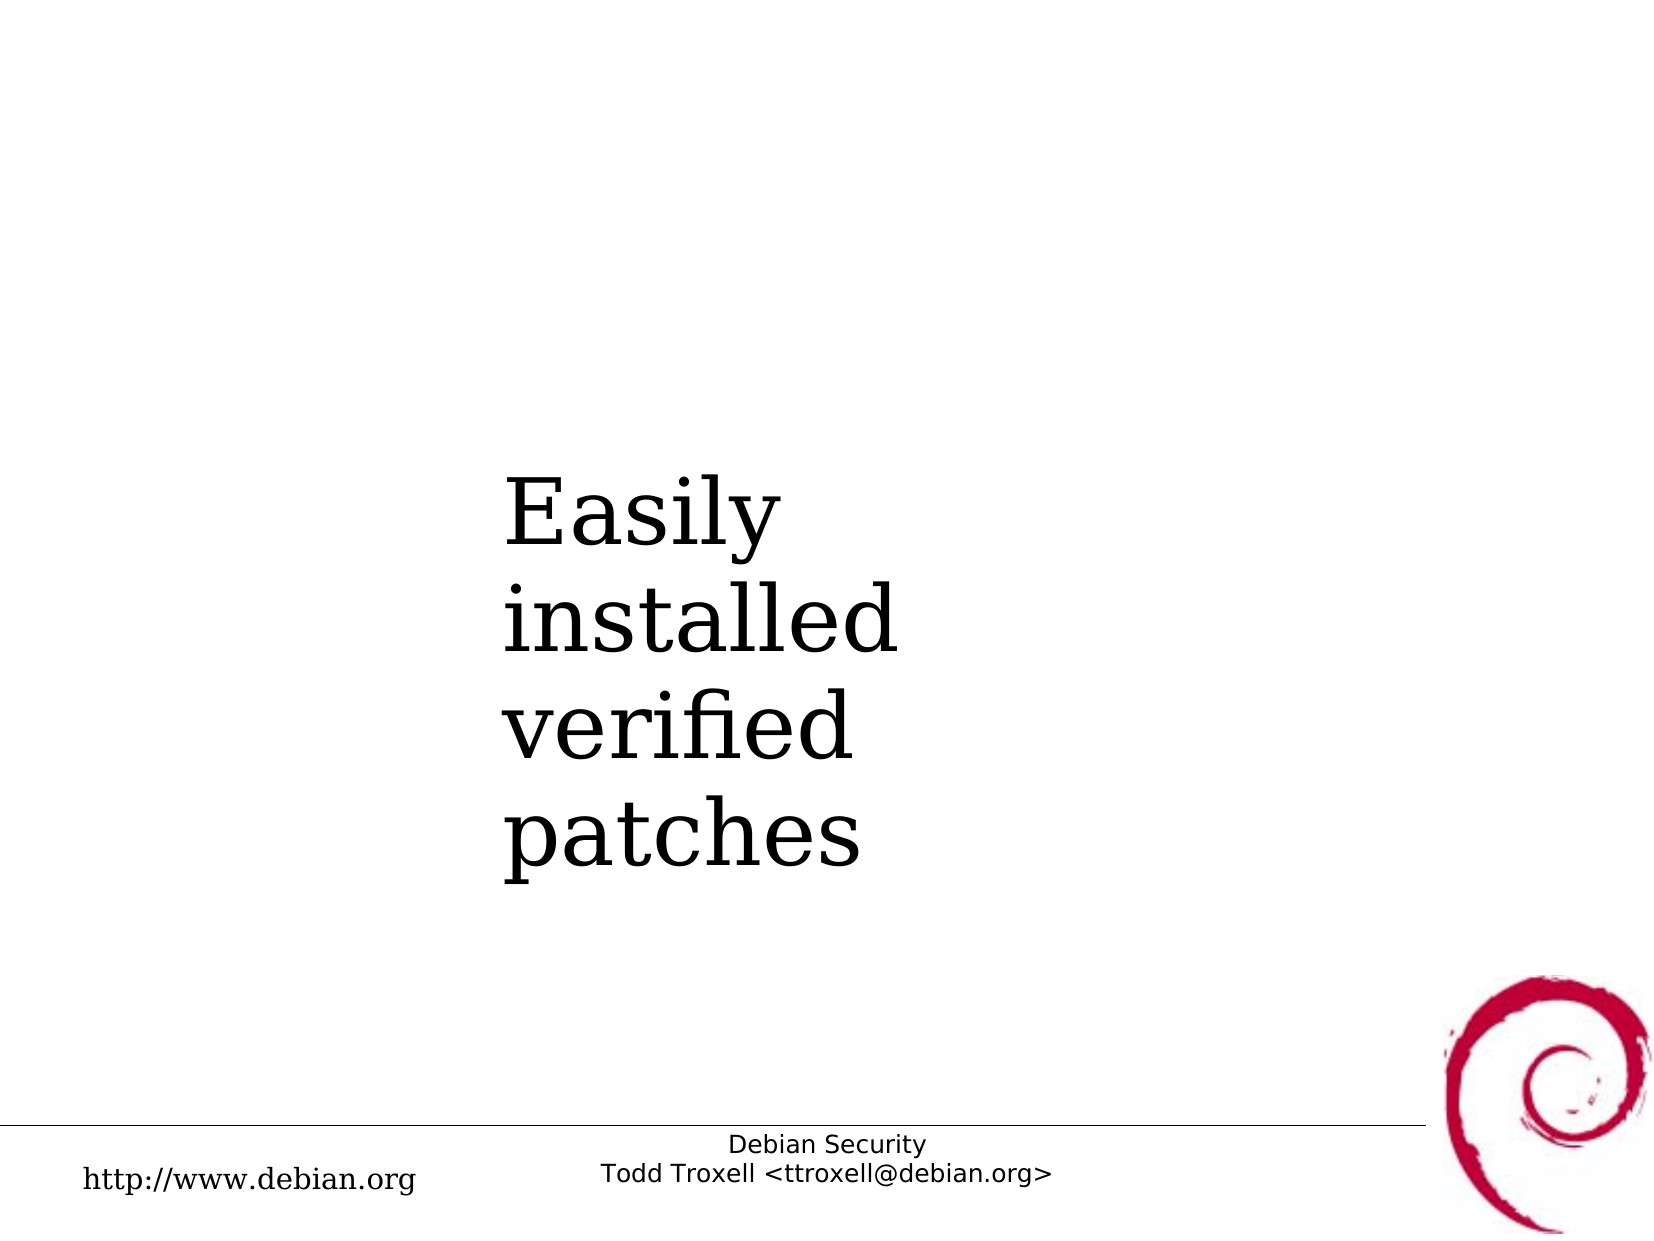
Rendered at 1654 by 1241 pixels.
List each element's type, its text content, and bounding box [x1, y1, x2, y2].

text_box Easily installed verified patches [487, 451, 1163, 895]
picture [1443, 975, 1654, 1234]
